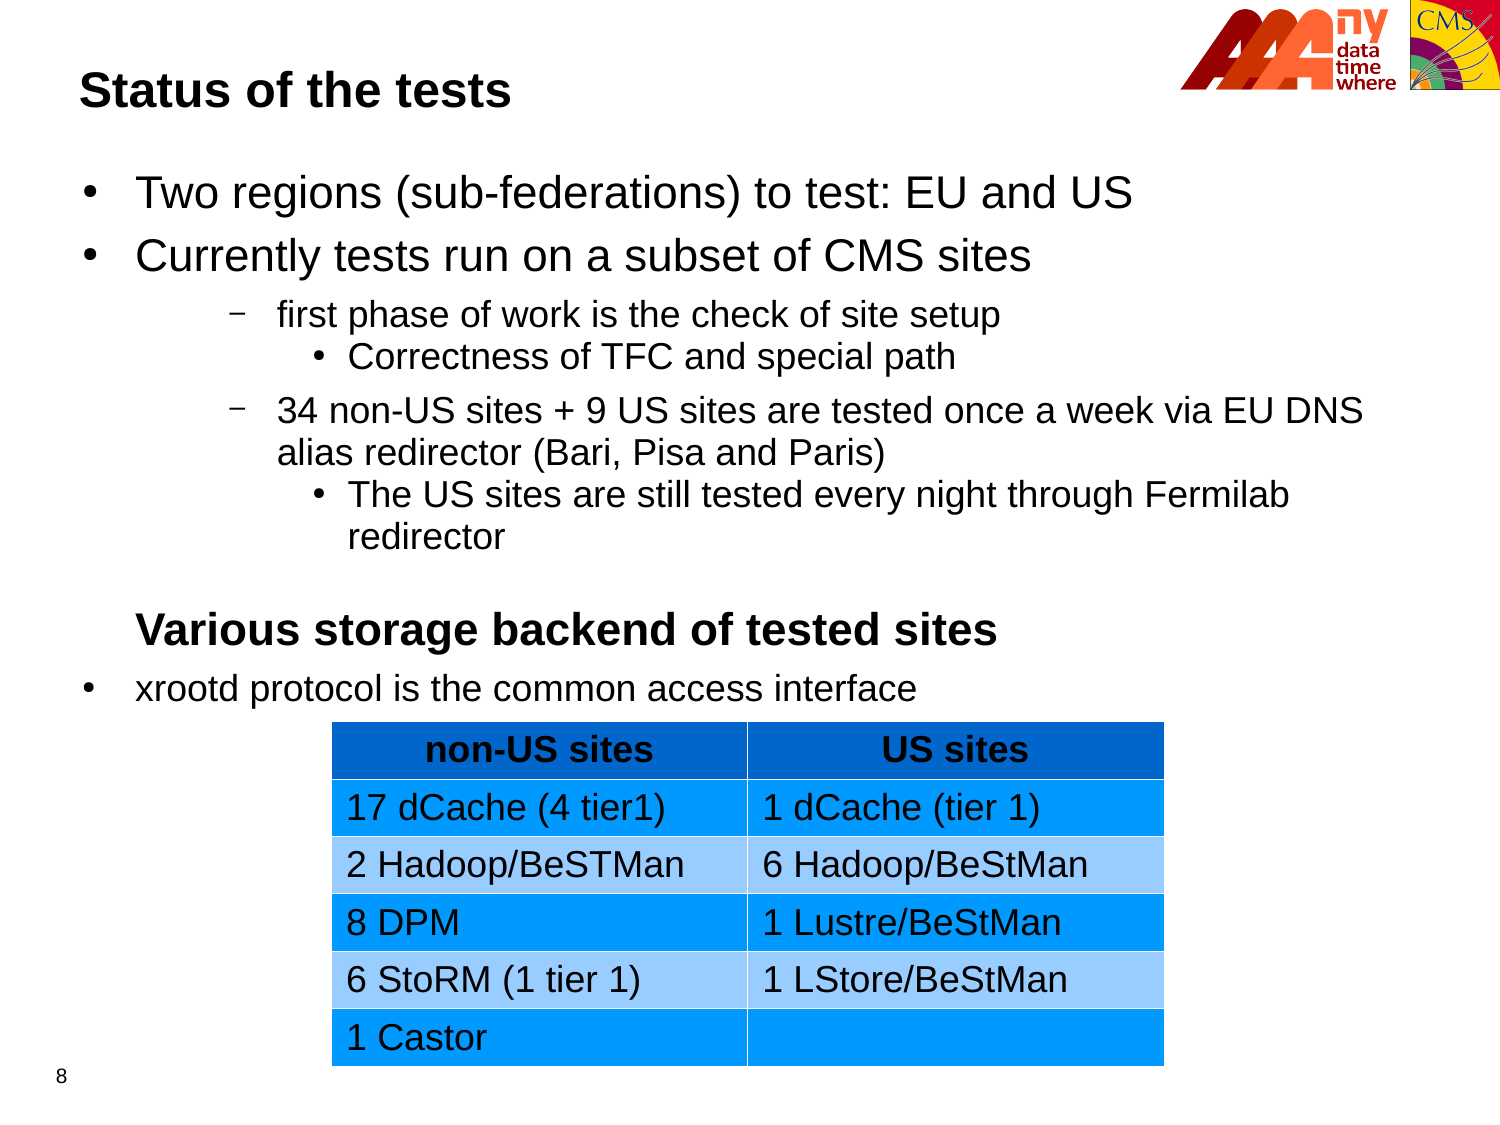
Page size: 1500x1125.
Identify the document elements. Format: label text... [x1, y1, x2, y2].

table_cell 1 LStore/BeStMan [748, 952, 1164, 1008]
title Status of the tests [64, 54, 1198, 147]
table_cell 8 DPM [332, 894, 747, 951]
table_cell 1 Castor [332, 1009, 747, 1066]
picture [1180, 9, 1396, 90]
table_cell 1 dCache (tier 1) [748, 780, 1164, 836]
table_cell 1 Lustre/BeStMan [748, 894, 1164, 951]
table_cell [748, 1009, 1164, 1066]
table_cell 6 Hadoop/BeStMan [748, 837, 1164, 893]
table_header US sites [748, 722, 1164, 779]
list Two regions (sub-federations) to test: EU and US Currently tests run on a subset of CMS sites first phase of work is the check of site setup Correctness of TFC and special path 34 non-US sites + 9 US sites are tested once a week via EU DNS alias redirector (Bari, Pisa and Paris) The US sites are still tested every night through Fermilab redirector Various storage backend of tested sites xrootd protocol is the common access interface [64, 167, 1436, 976]
picture [1410, 0, 1500, 90]
table_header non-US sites [332, 722, 747, 779]
table_cell 17 dCache (4 tier1) [332, 780, 747, 836]
table_cell 6 StoRM (1 tier 1) [332, 952, 747, 1008]
table_cell 2 Hadoop/BeSTMan [332, 837, 747, 893]
